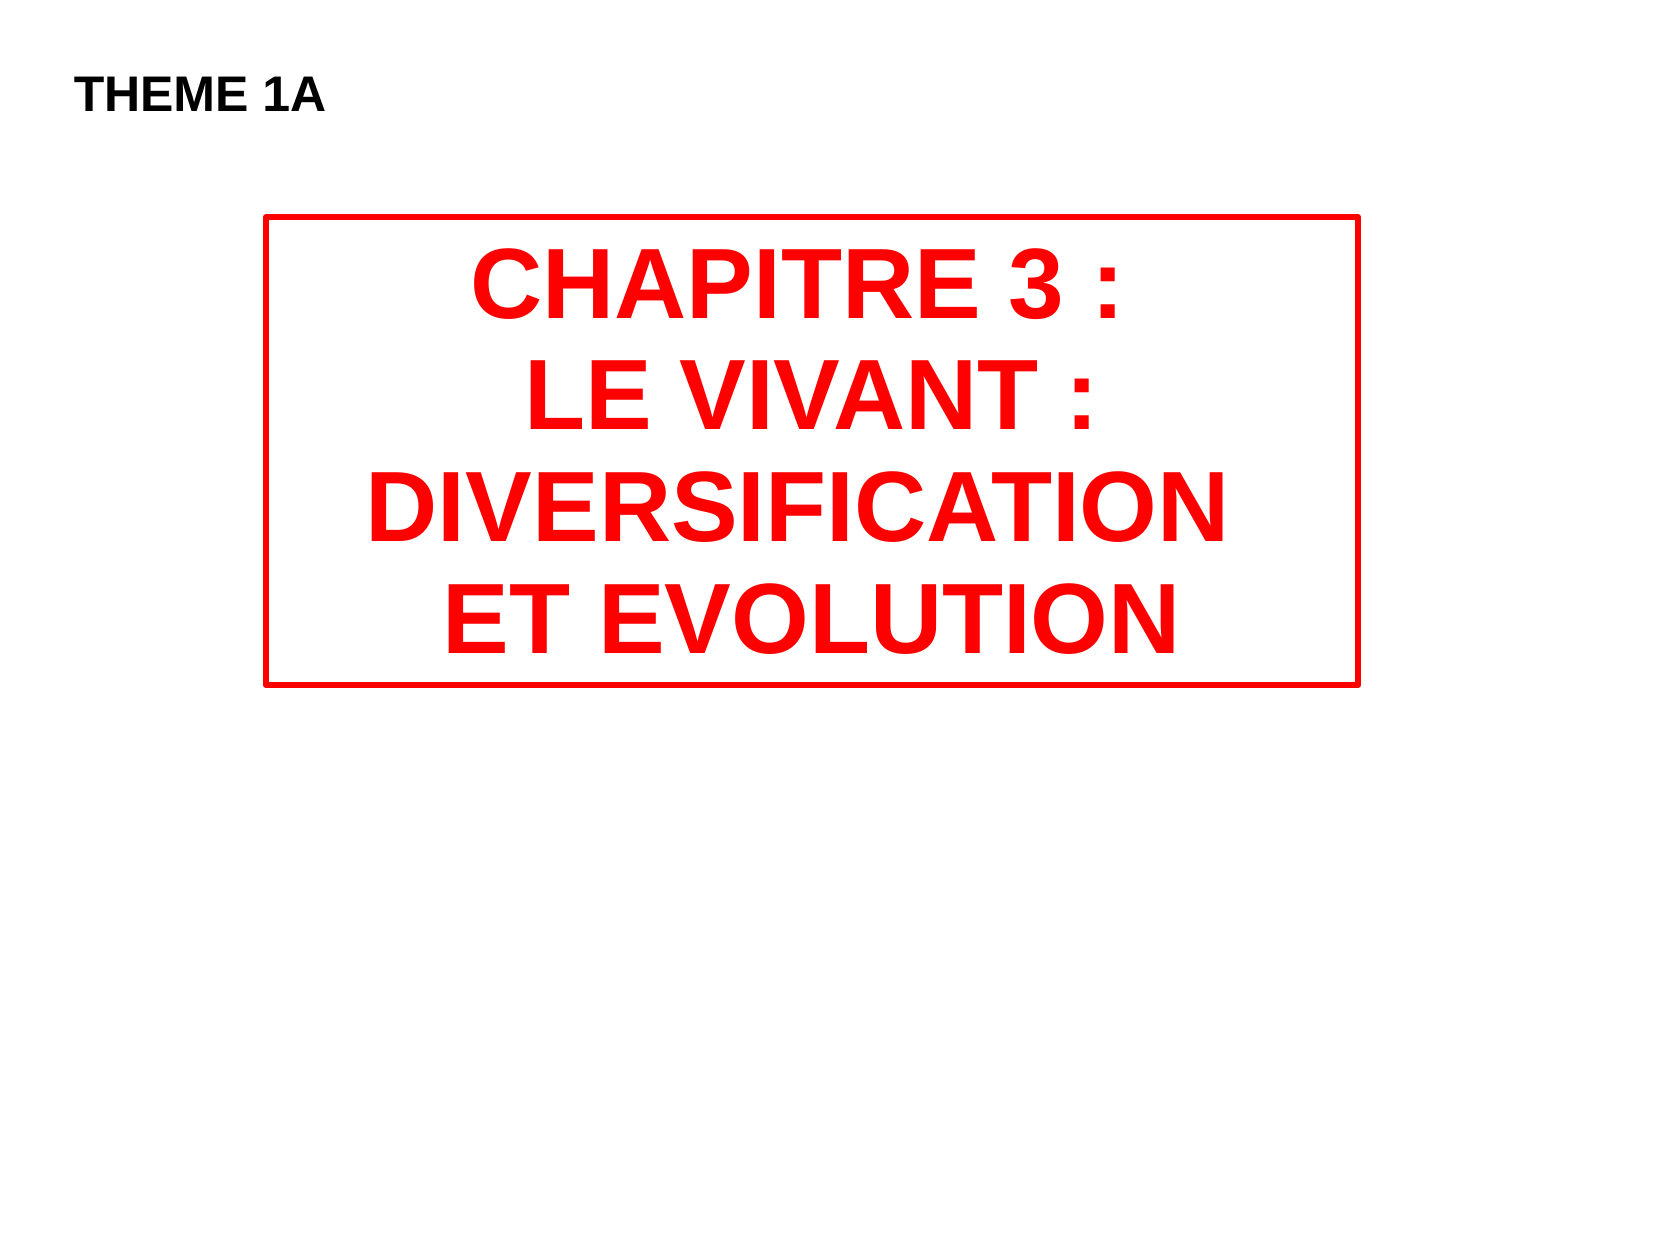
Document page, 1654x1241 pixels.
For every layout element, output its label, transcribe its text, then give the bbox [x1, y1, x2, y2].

text_box CHAPITRE 3 : LE VIVANT : DIVERSIFICATION ET EVOLUTION [265, 217, 1359, 686]
text_box THEME 1A [59, 59, 621, 131]
